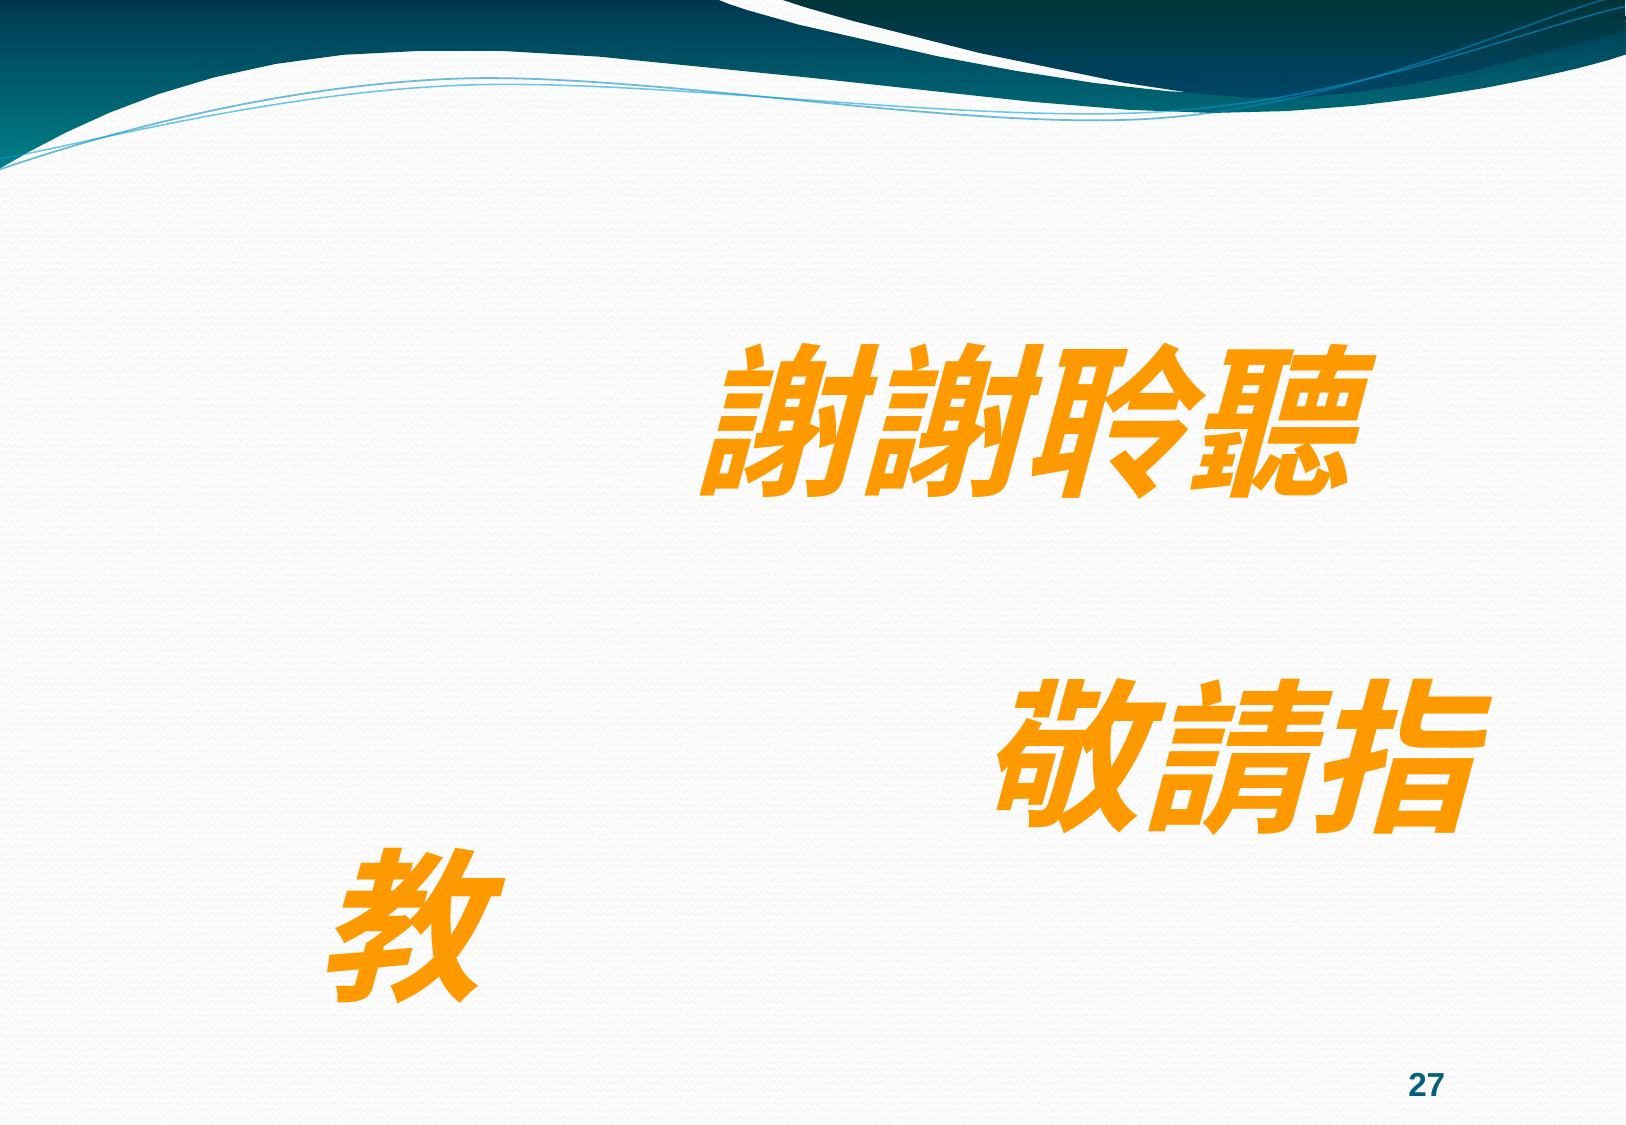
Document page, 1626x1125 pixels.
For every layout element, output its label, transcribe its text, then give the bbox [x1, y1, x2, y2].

list 謝謝聆聽 敬請指教 [103, 207, 1512, 1038]
text_box [1408, 1042, 1544, 1103]
title [81, 115, 1544, 304]
